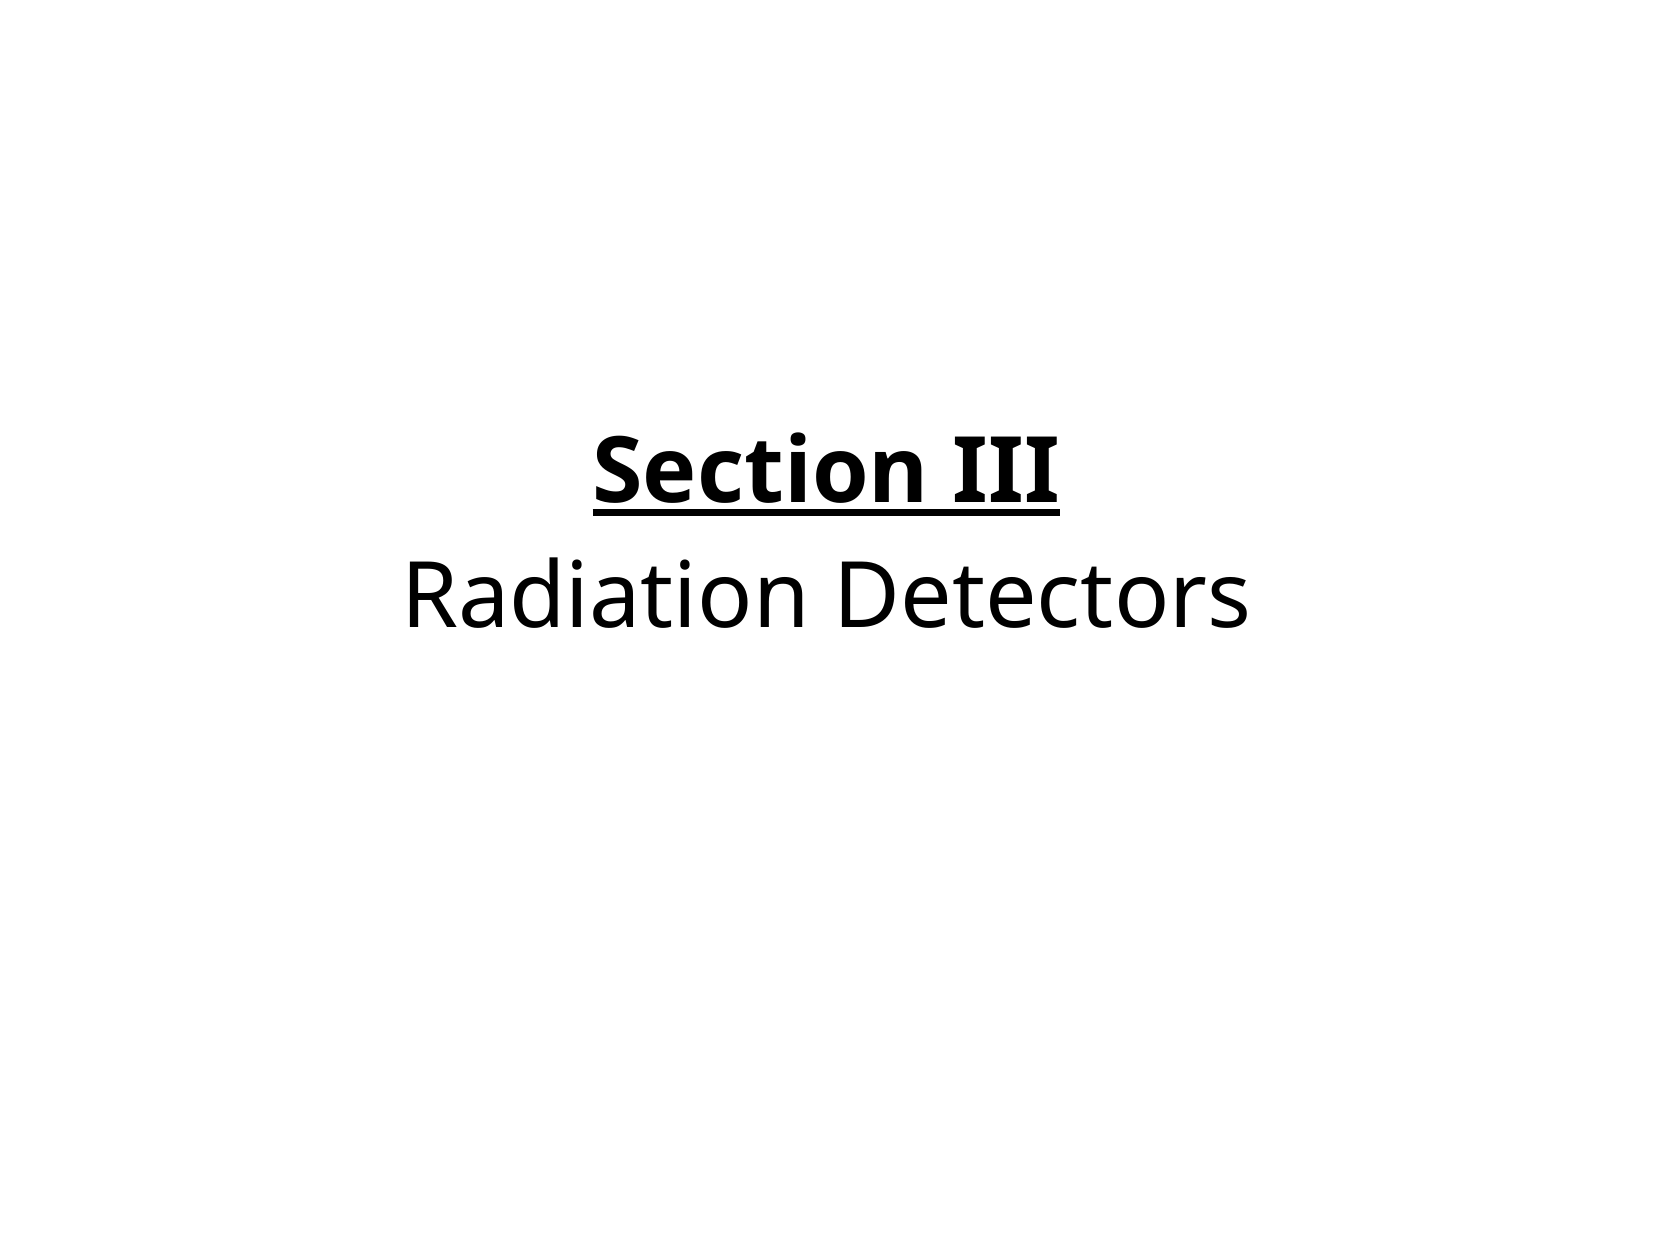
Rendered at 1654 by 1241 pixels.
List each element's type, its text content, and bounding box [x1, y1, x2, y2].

subtitle Section III Radiation Detectors [82, 49, 1571, 1010]
